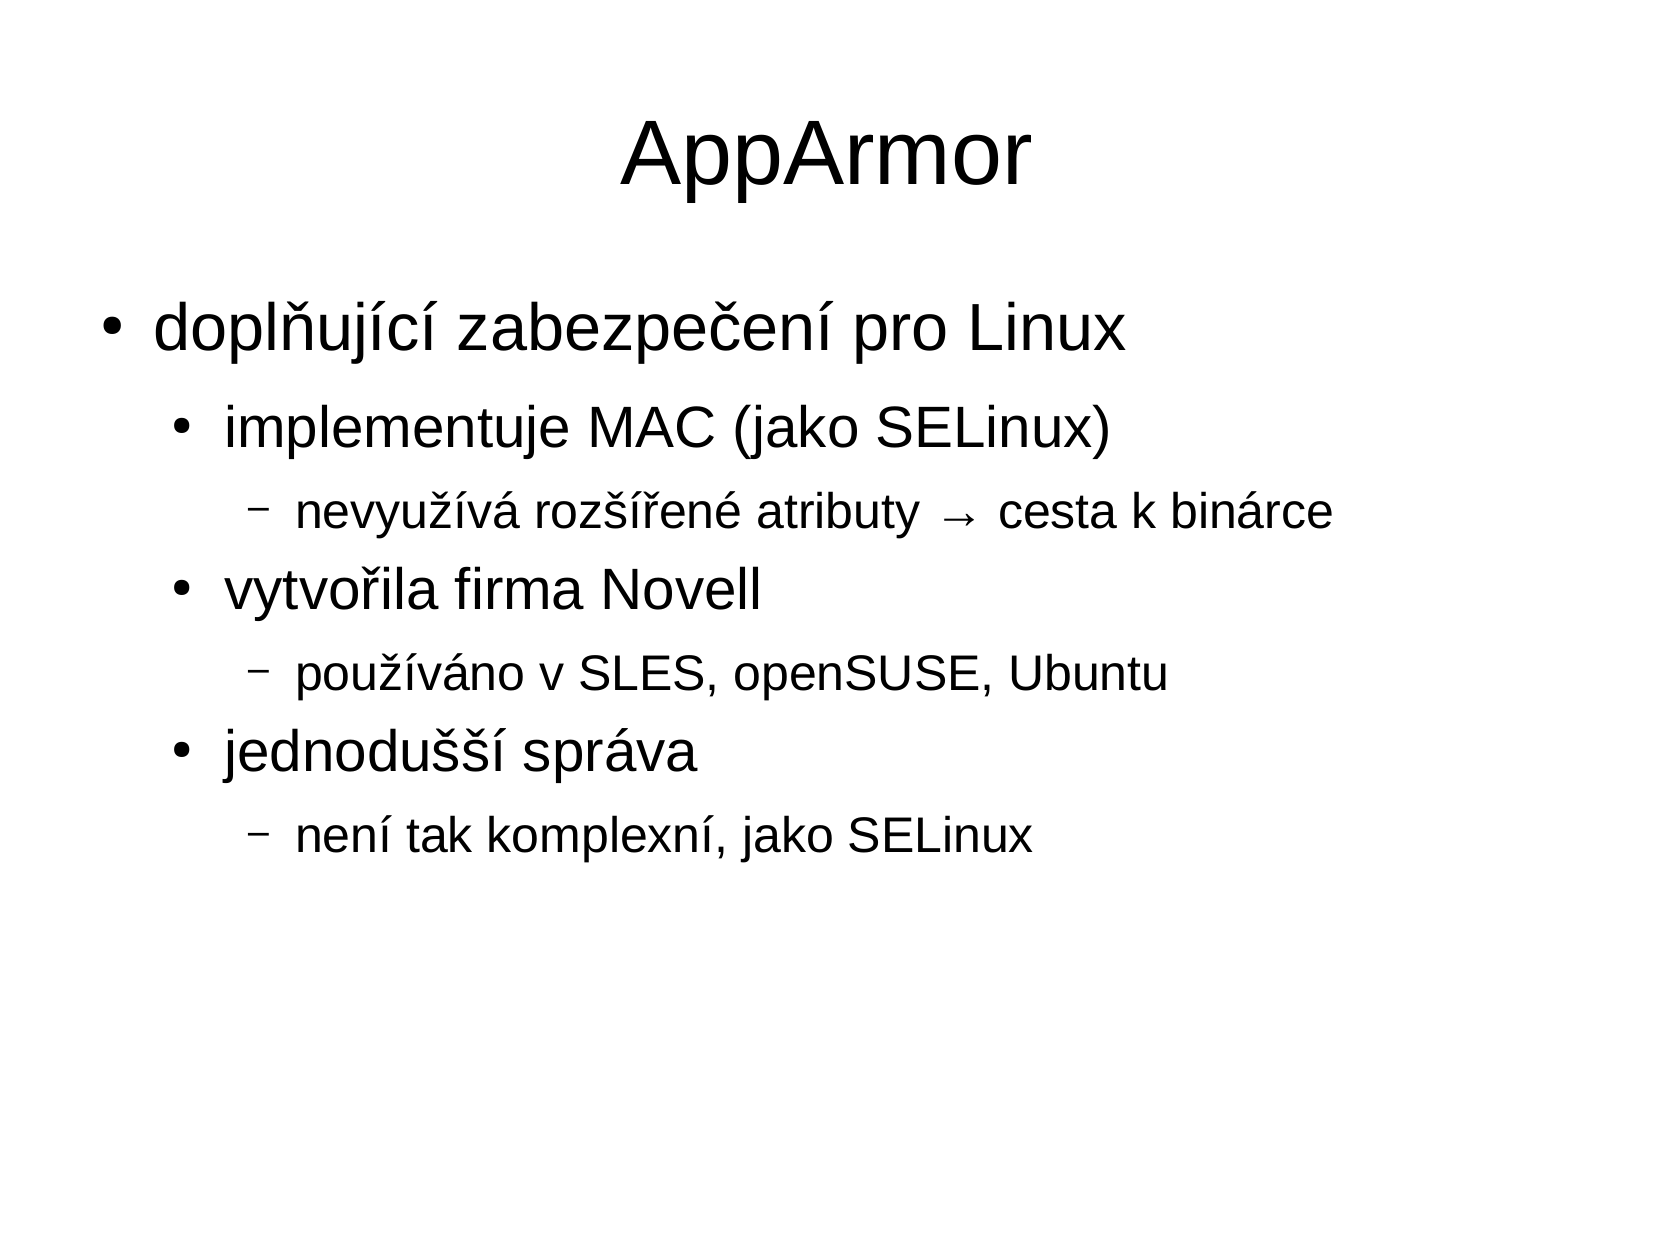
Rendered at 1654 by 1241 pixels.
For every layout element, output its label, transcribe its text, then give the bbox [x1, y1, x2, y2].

list doplňující zabezpečení pro Linux implementuje MAC (jako SELinux) nevyužívá rozšířené atributy → cesta k binárce vytvořila firma Novell používáno v SLES, openSUSE, Ubuntu jednodušší správa není tak komplexní, jako SELinux [82, 290, 1571, 1094]
title AppArmor [82, 56, 1571, 250]
